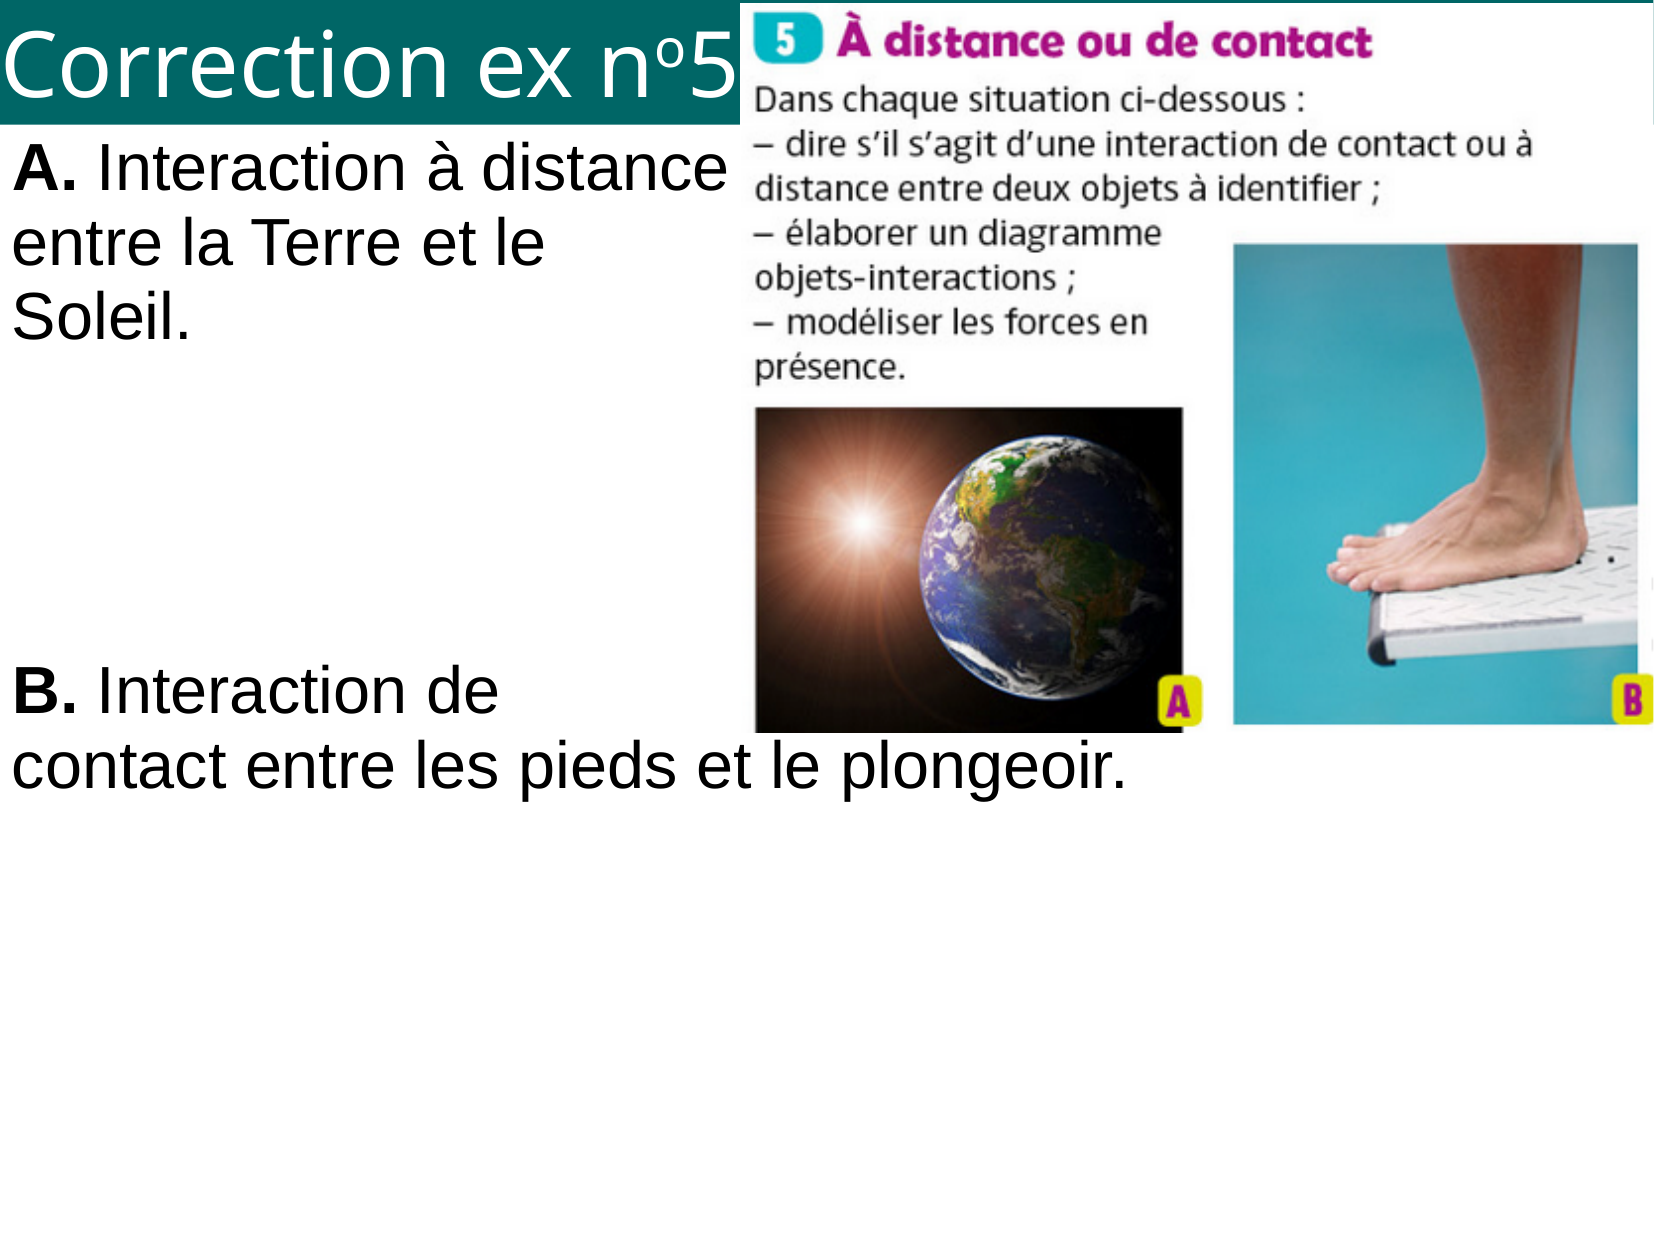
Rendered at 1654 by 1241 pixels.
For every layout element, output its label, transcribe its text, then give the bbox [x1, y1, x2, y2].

picture [740, 3, 1654, 733]
subtitle A. Interaction à distance entre la Terre et le Soleil. B. Interaction de contact entre les pieds et le plongeoir. [11, 129, 1642, 1229]
title Correction ex no5 [0, 8, 740, 116]
